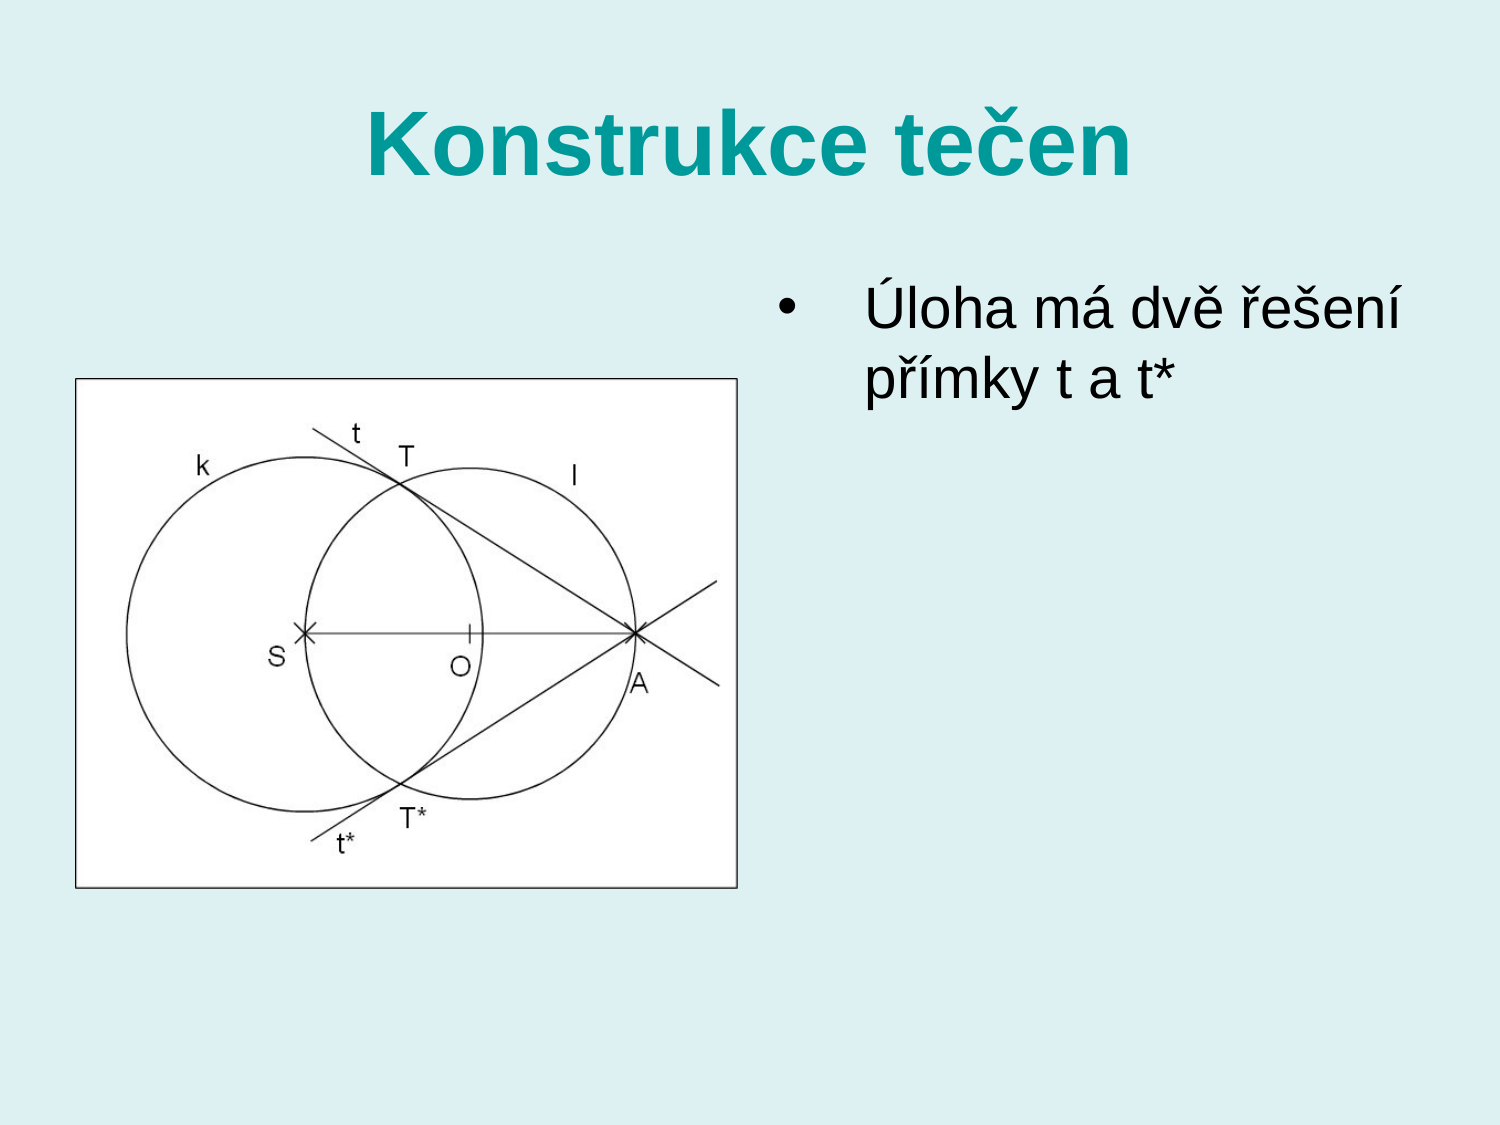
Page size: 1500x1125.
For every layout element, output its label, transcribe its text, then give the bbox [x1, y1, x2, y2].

title Konstrukce tečen [75, 45, 1426, 233]
list Úloha má dvě řešení přímky t a t* [762, 262, 1426, 1006]
picture [75, 378, 738, 889]
